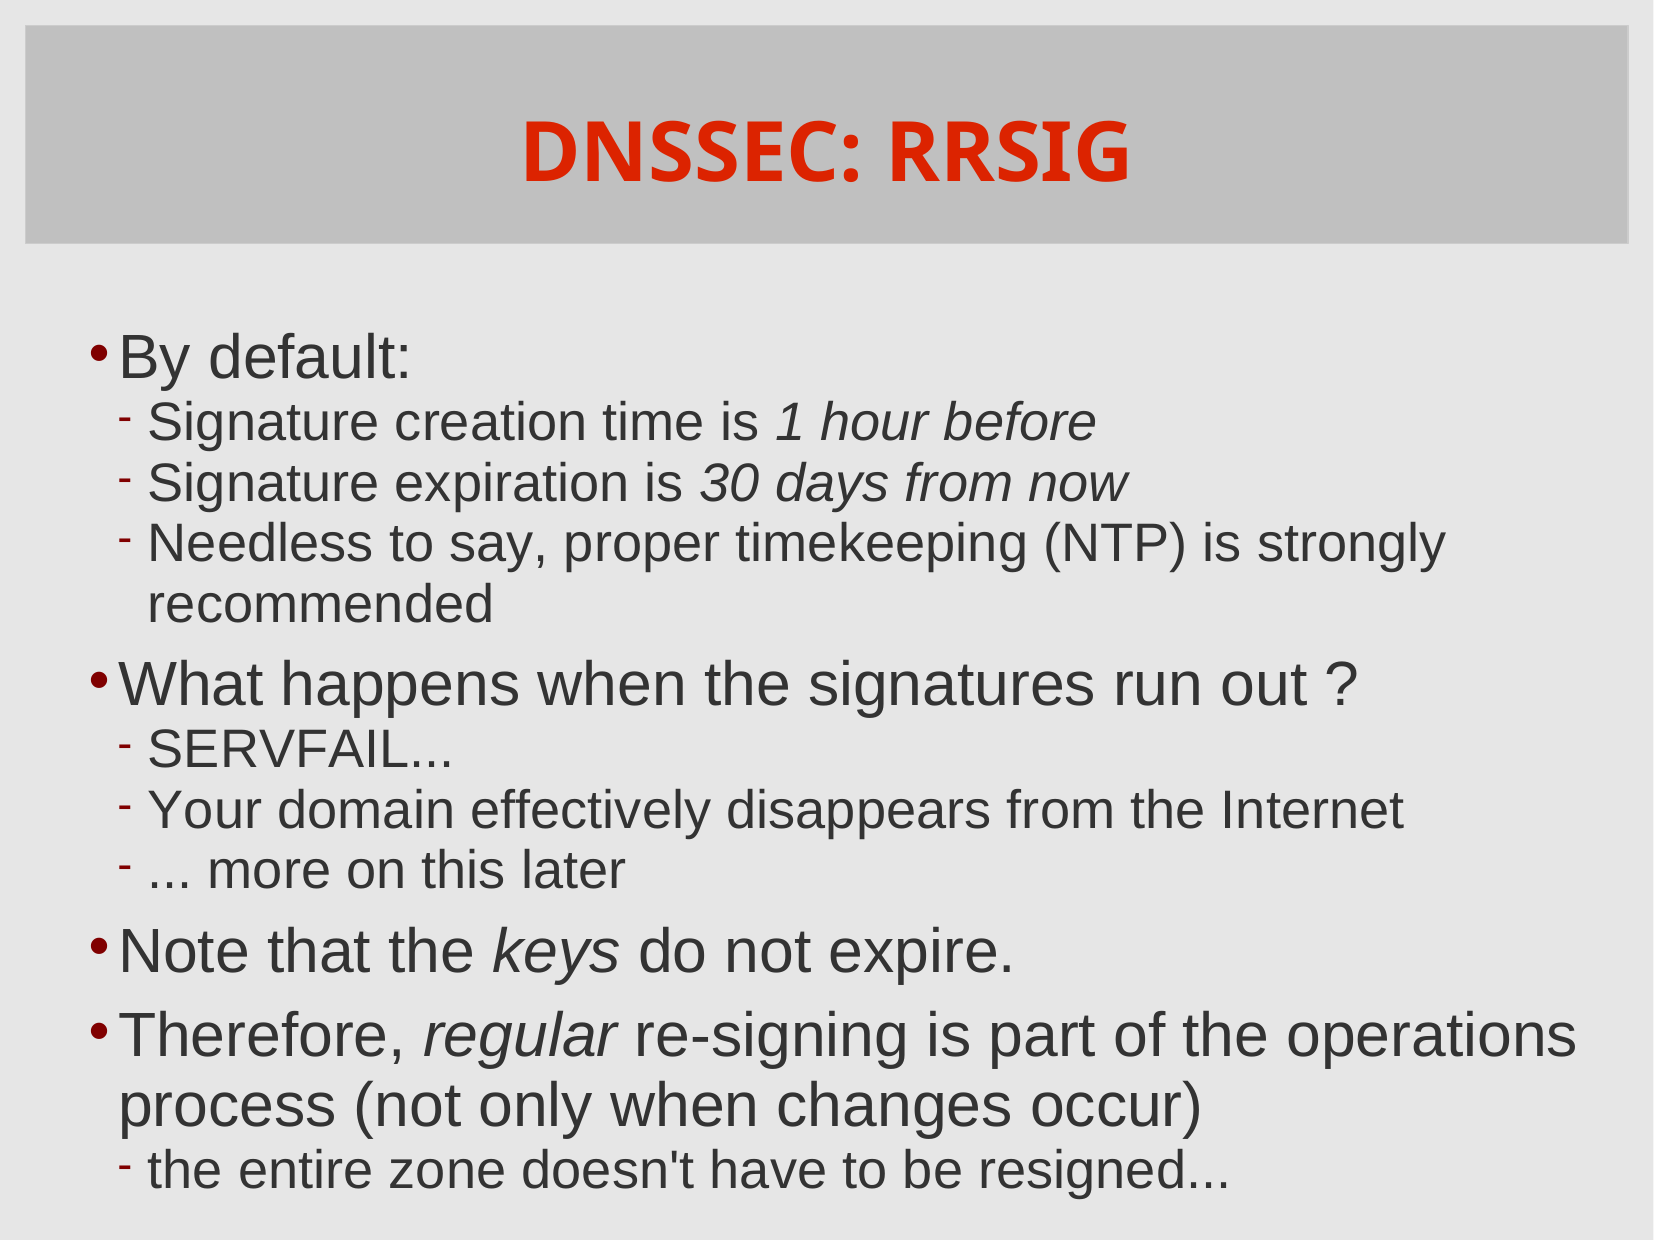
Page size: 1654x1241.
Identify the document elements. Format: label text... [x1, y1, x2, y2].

list By default: Signature creation time is 1 hour before Signature expiration is 30 days from now Needless to say, proper timekeeping (NTP) is strongly recommended What happens when the signatures run out ? SERVFAIL... Your domain effectively disappears from the Internet ... more on this later Note that the keys do not expire. Therefore, regular re-signing is part of the operations process (not only when changes occur) the entire zone doesn't have to be resigned... [59, 322, 1593, 1201]
title DNSSEC: RRSIG [121, 46, 1532, 253]
